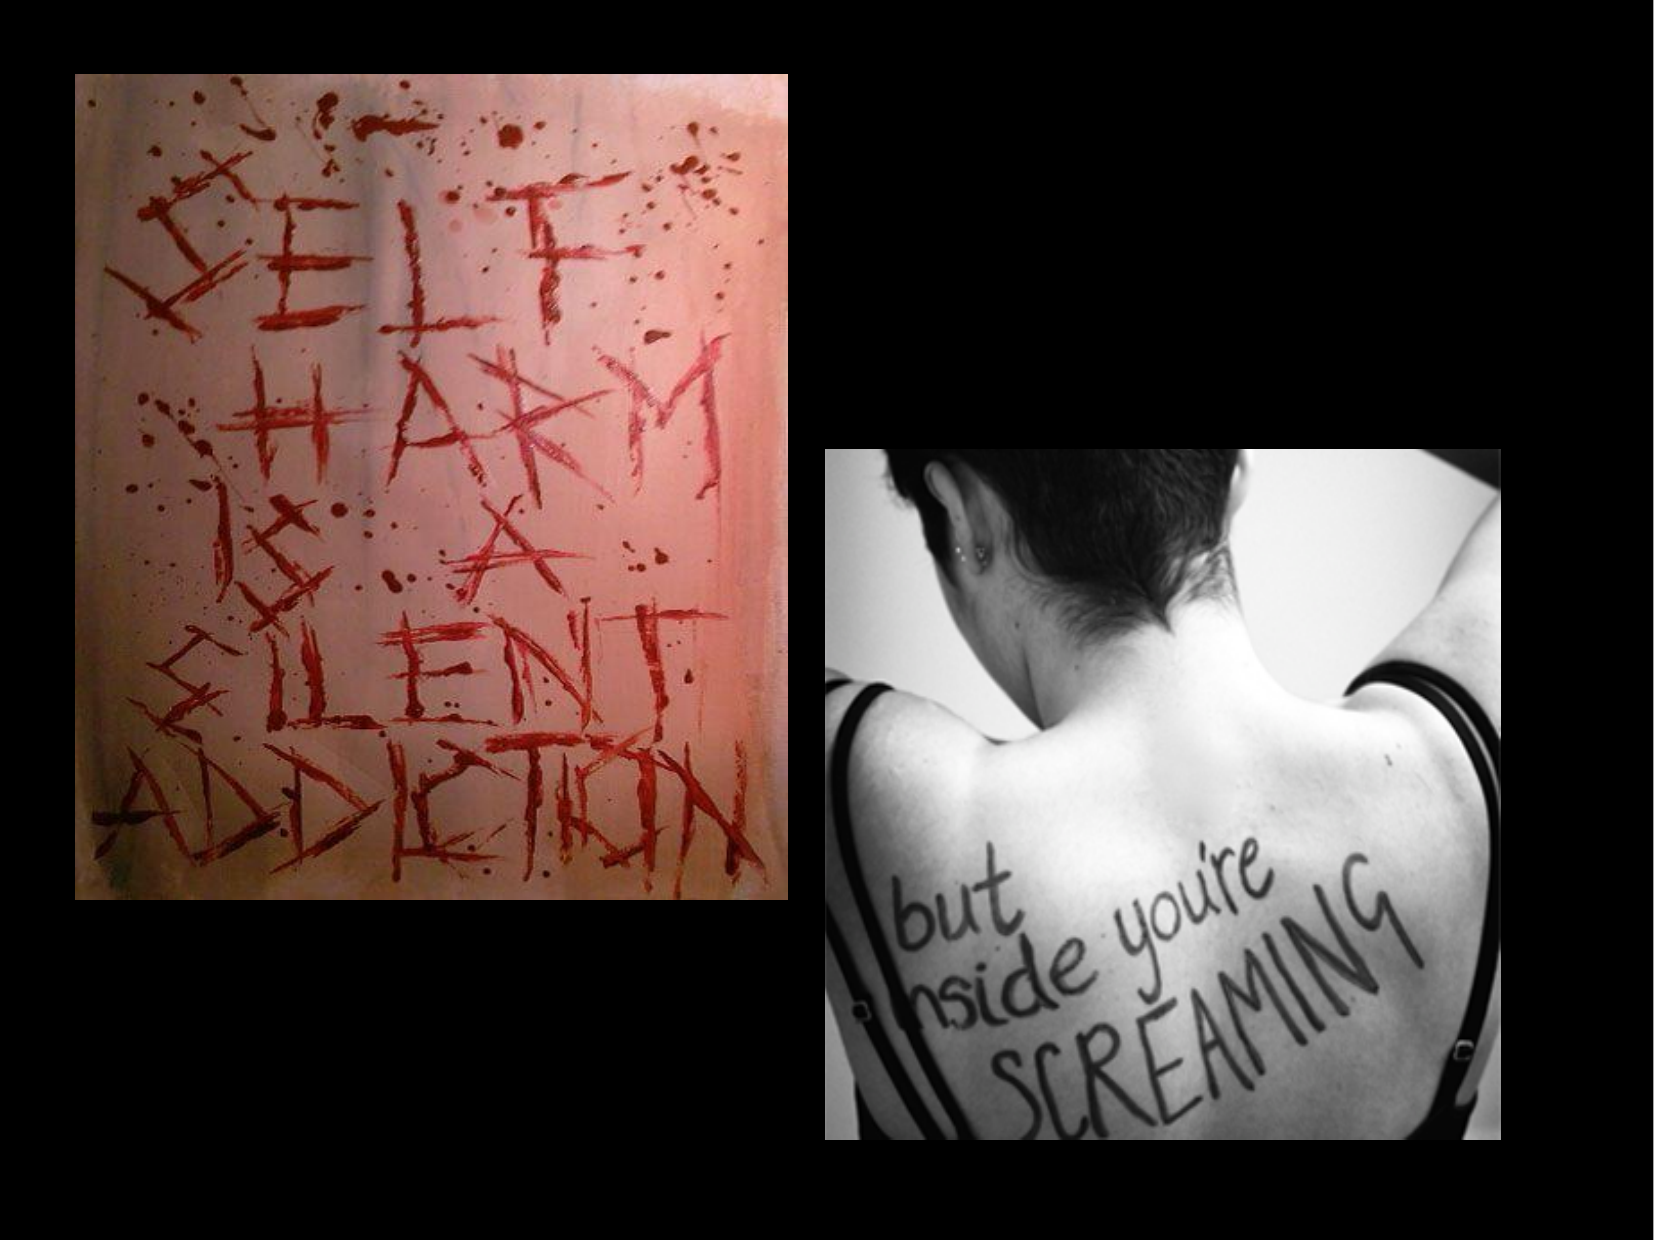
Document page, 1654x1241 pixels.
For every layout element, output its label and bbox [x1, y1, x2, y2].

picture [75, 74, 788, 901]
picture [825, 449, 1501, 1140]
